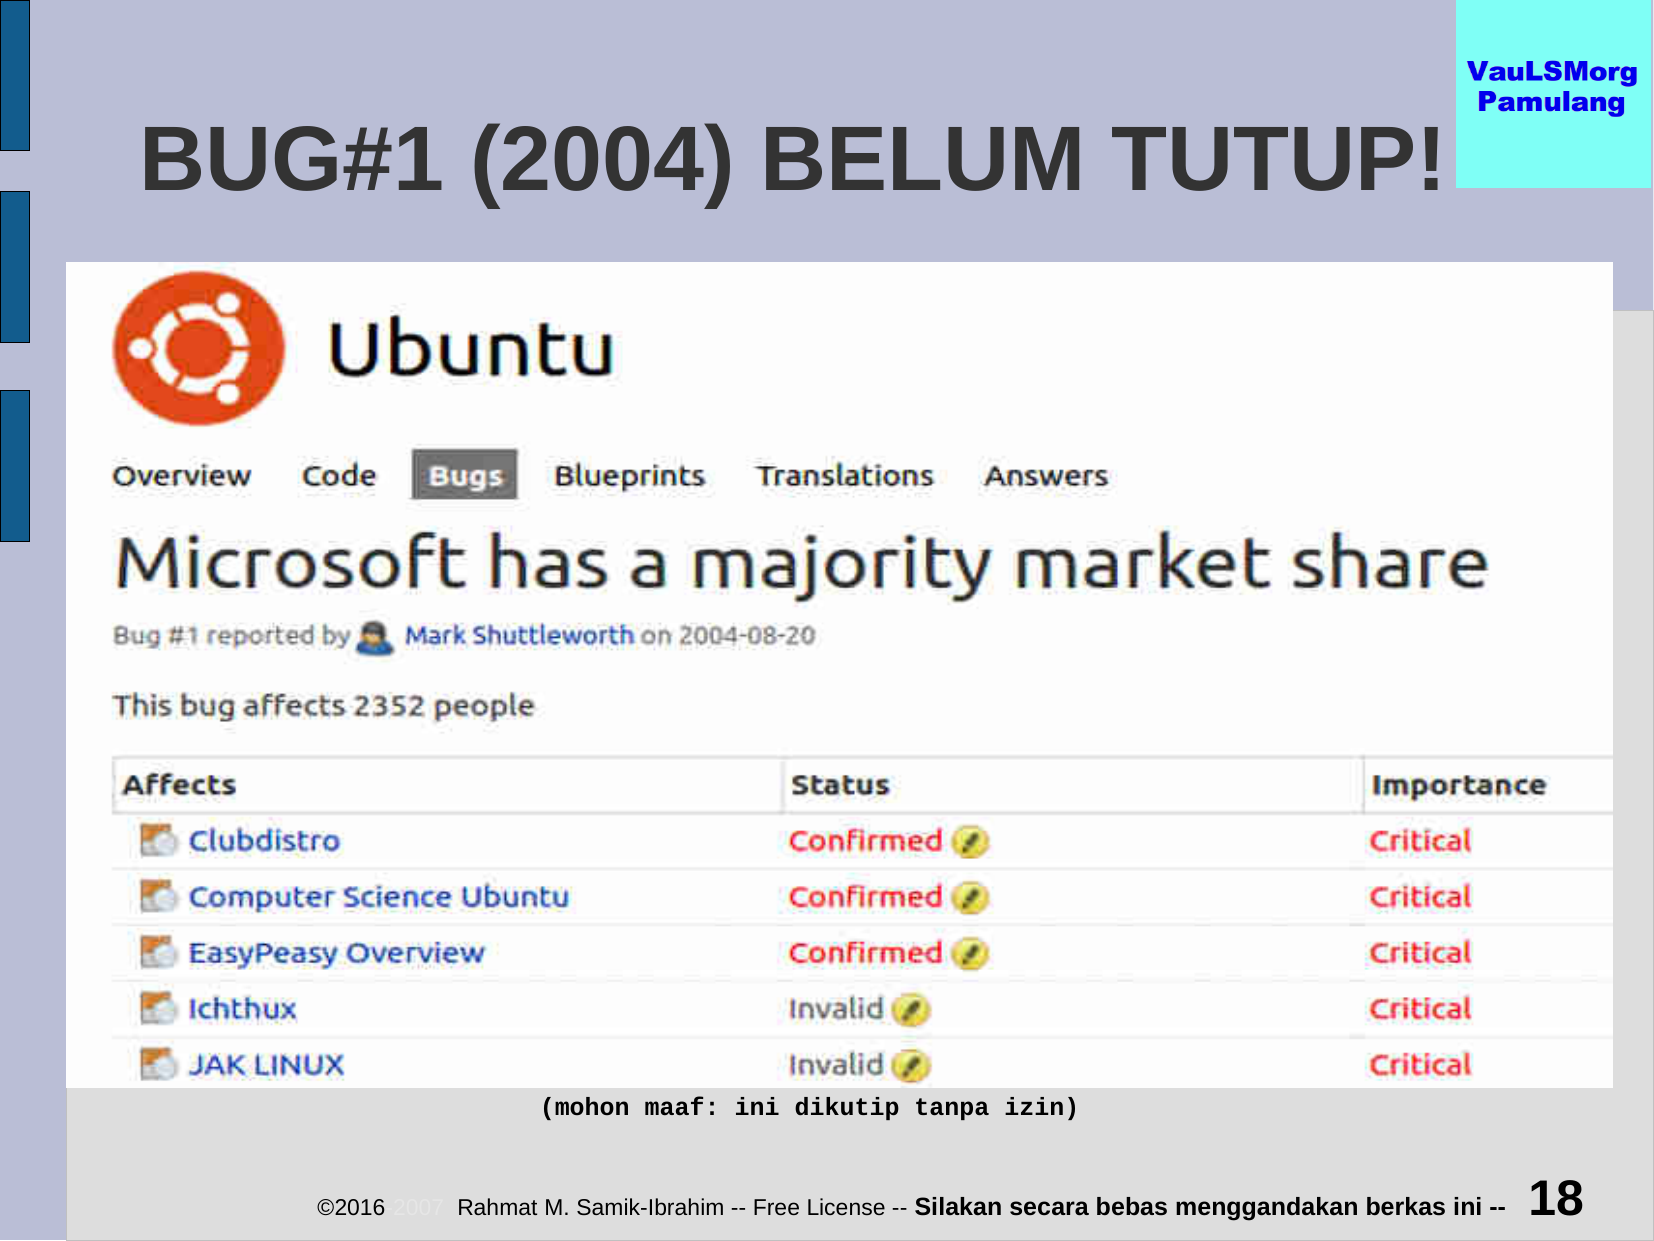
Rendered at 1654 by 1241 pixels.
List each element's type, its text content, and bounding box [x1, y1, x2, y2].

picture [1456, 0, 1651, 188]
title BUG#1 (2004) BELUM TUTUP! [87, 55, 1501, 262]
text_box (mohon maaf: ini dikutip tanpa izin) [525, 1087, 1095, 1132]
picture [66, 262, 1613, 1088]
